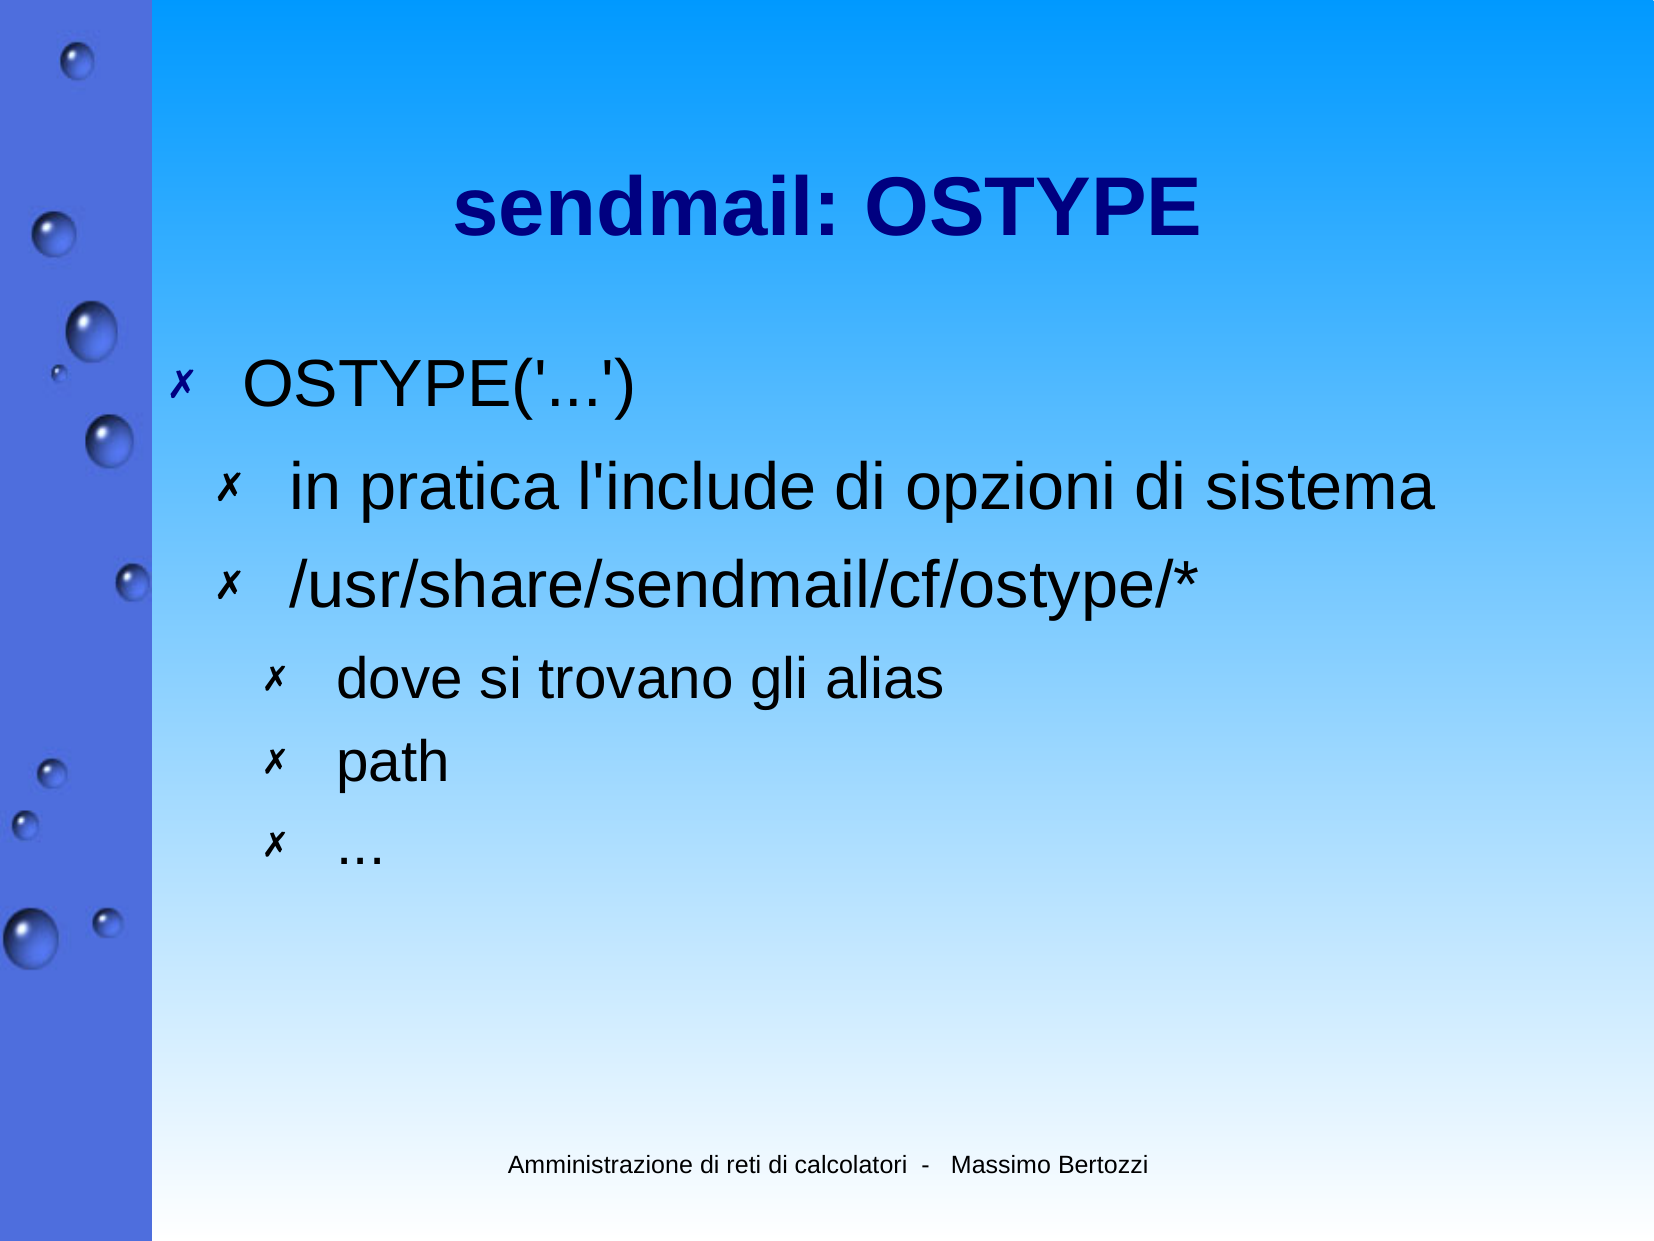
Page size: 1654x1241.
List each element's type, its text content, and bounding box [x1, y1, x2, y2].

title sendmail: OSTYPE [121, 102, 1534, 311]
picture [0, 0, 152, 1241]
list OSTYPE('...') in pratica l'include di opzioni di sistema /usr/share/sendmail/cf/ostype/* dove si trovano gli alias path ... [159, 346, 1572, 1128]
